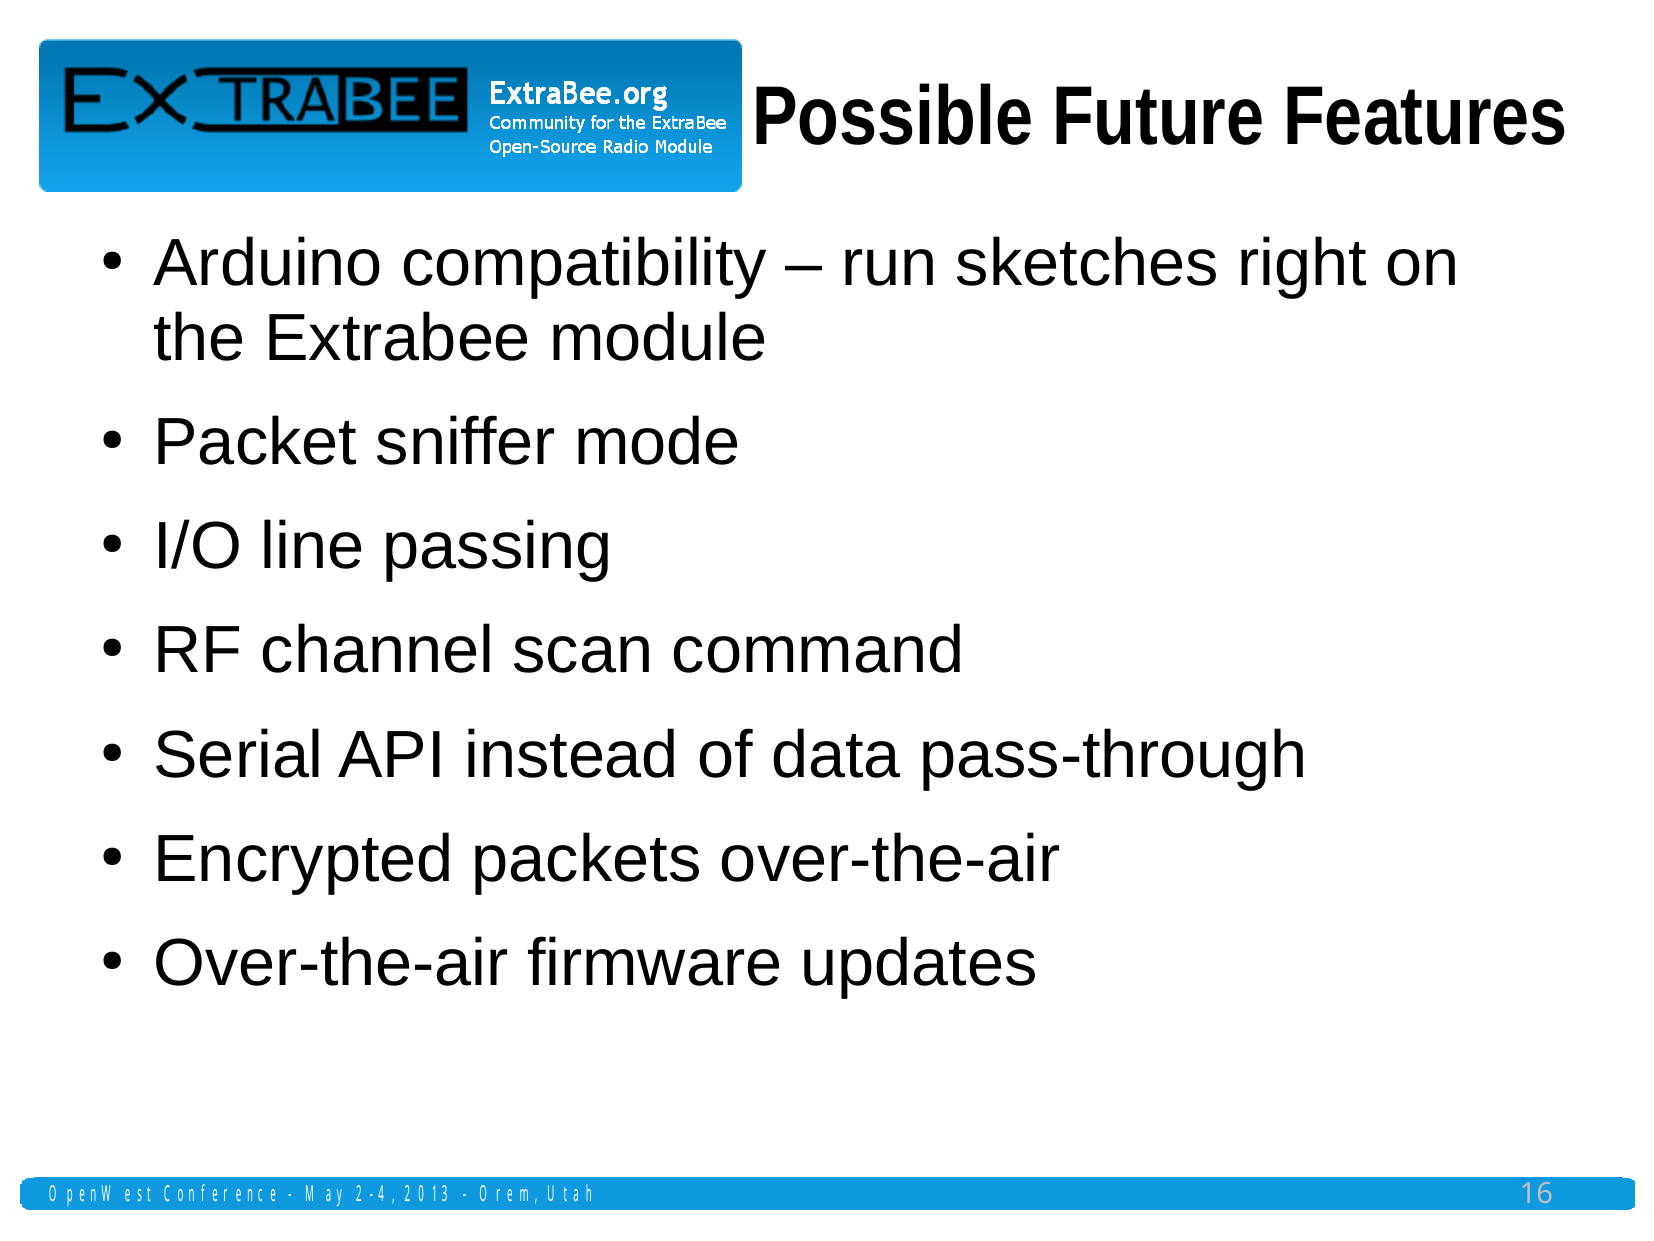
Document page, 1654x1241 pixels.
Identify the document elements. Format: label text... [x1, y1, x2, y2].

list Arduino compatibility – run sketches right on the Extrabee module Packet sniffer mode I/O line passing RF channel scan command Serial API instead of data pass-through Encrypted packets over-the-air Over-the-air firmware updates [82, 225, 1571, 1111]
picture [10, 1173, 1648, 1215]
title Possible Future Features [750, 49, 1571, 188]
picture [35, 31, 748, 199]
